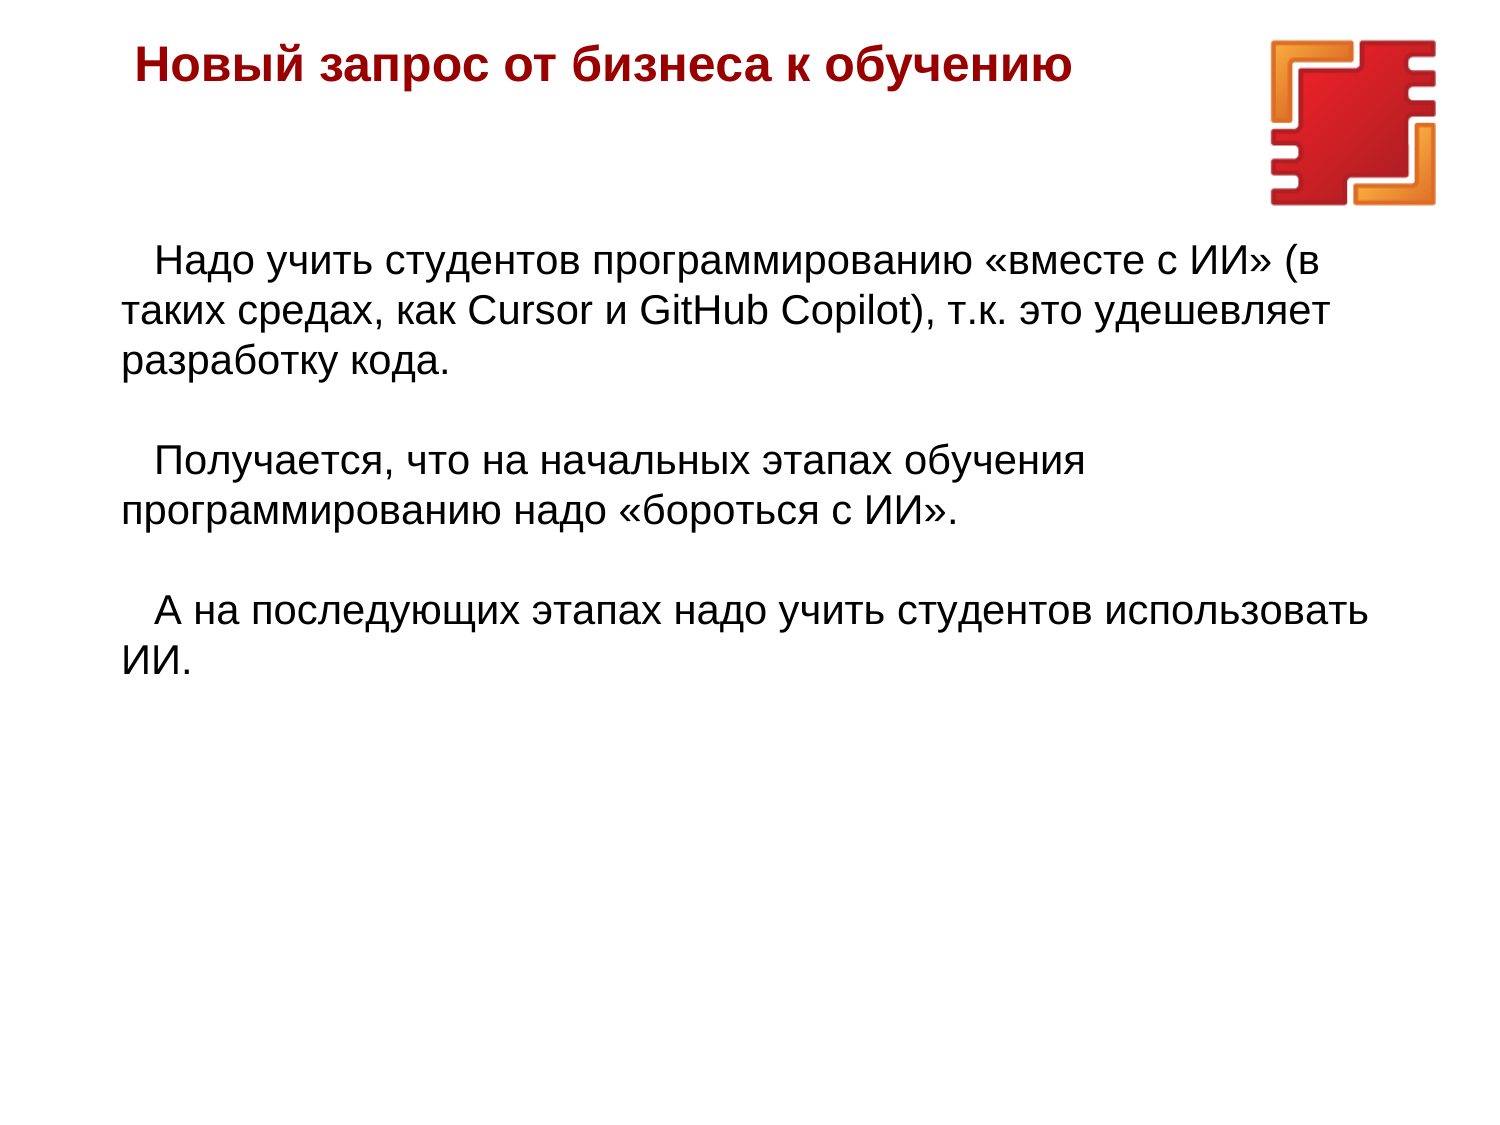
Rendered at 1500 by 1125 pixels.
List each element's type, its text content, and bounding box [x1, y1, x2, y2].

text_box Новый запрос от бизнеса к обучению [119, 23, 1266, 119]
text_box Надо учить студентов программированию «вместе с ИИ» (в таких средах, как Cursor и GitHub Copilot), т.к. это удешевляет разработку кода. Получается, что на начальных этапах обучения программированию надо «бороться с ИИ». А на последующих этапах надо учить студентов использовать ИИ. [106, 224, 1410, 969]
picture [1266, 35, 1441, 211]
